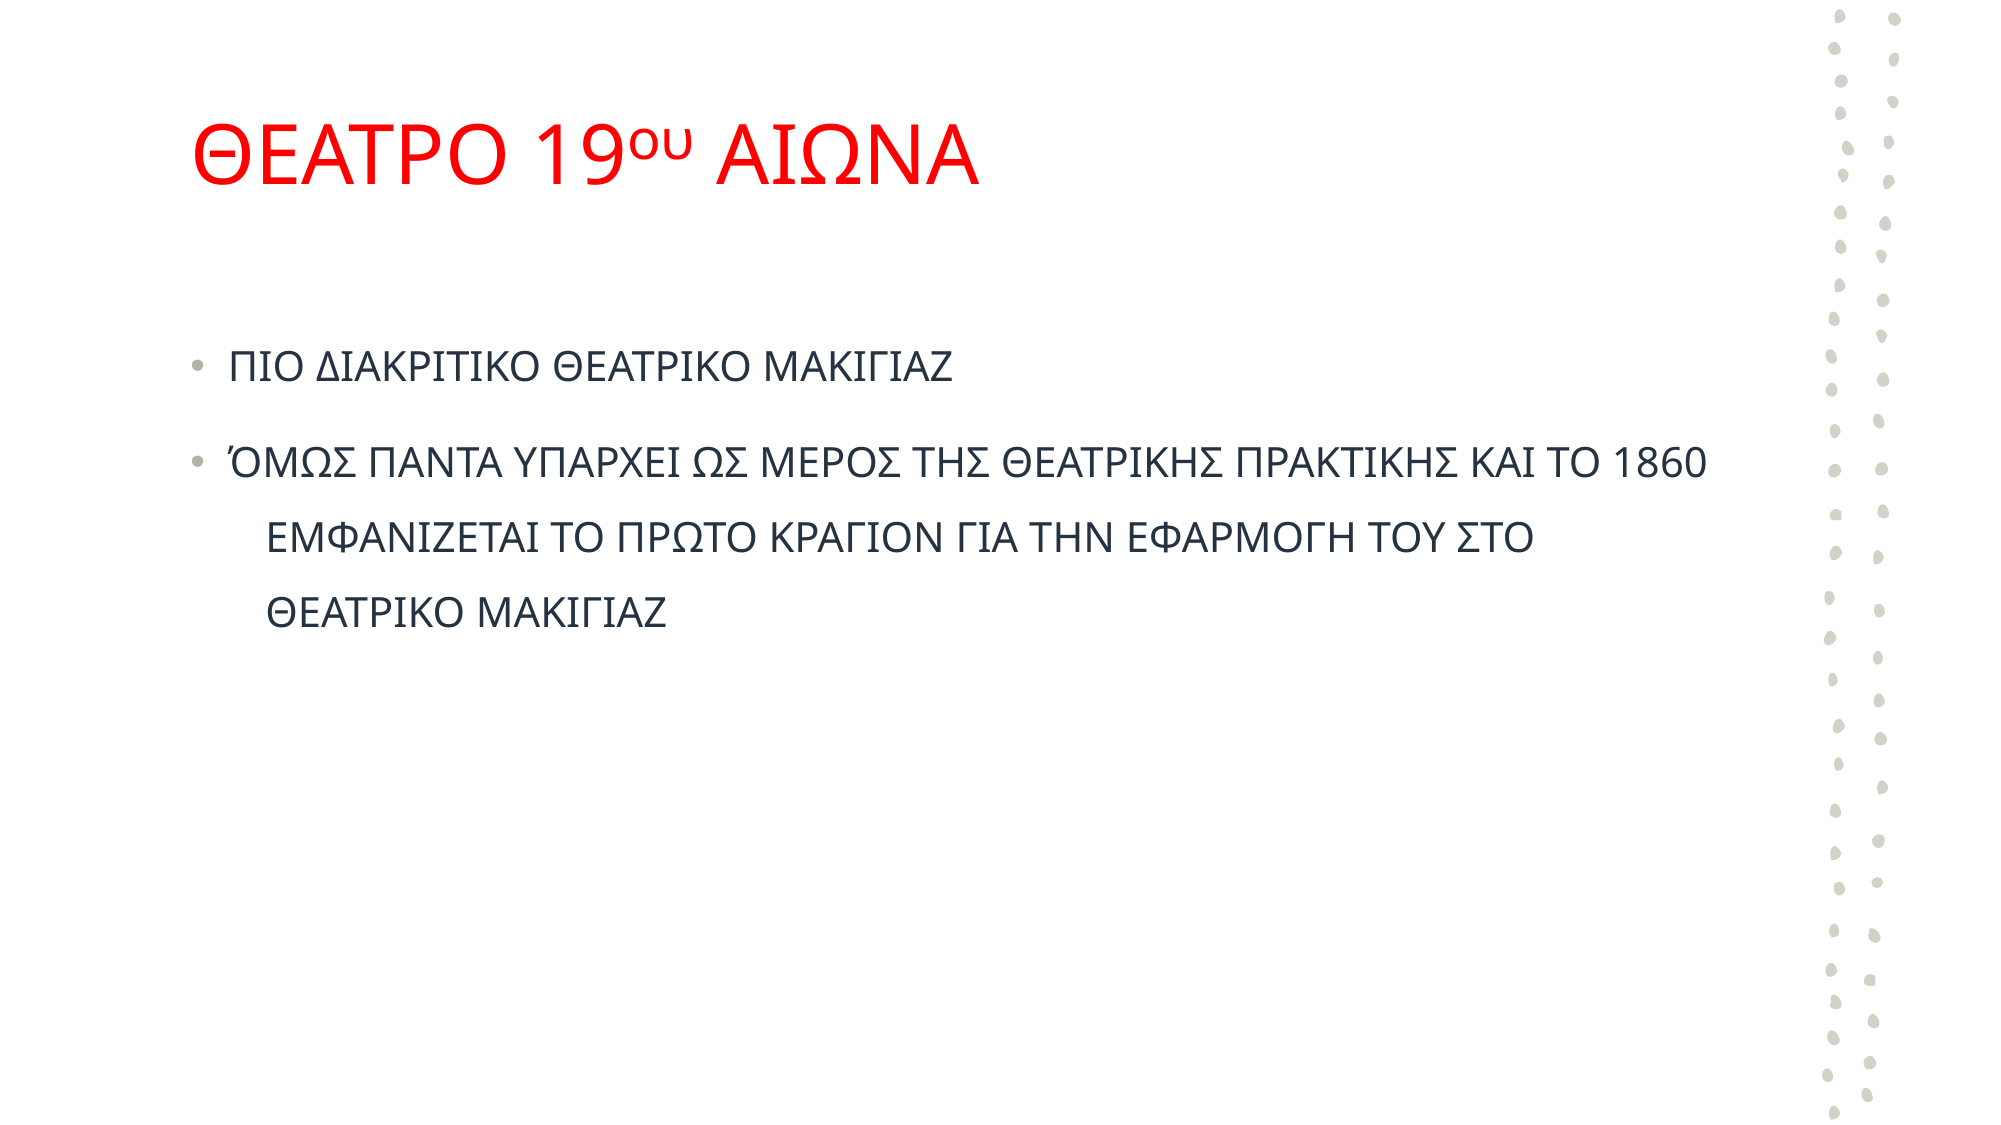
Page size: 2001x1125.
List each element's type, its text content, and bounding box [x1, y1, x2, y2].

title ΘΕΑΤΡΟ 19ου ΑΙΩΝΑ [175, 82, 1161, 220]
list ΠΙΟ ΔΙΑΚΡΙΤΙΚΟ ΘΕΑΤΡΙΚΟ ΜΑΚΙΓΙΑΖ ΌΜΩΣ ΠΑΝΤΑ ΥΠΑΡΧΕΙ ΩΣ ΜΕΡΟΣ ΤΗΣ ΘΕΑΤΡΙΚΗΣ ΠΡΑΚΤΙΚΗΣ ΚΑΙ ΤΟ 1860 ΕΜΦΑΝΙΖΕΤΑΙ ΤΟ ΠΡΩΤΟ ΚΡΑΓΙΟΝ ΓΙΑ ΤΗΝ ΕΦΑΡΜΟΓΗ ΤΟΥ ΣΤΟ ΘΕΑΤΡΙΚΟ ΜΑΚΙΓΙΑΖ [175, 307, 1756, 676]
